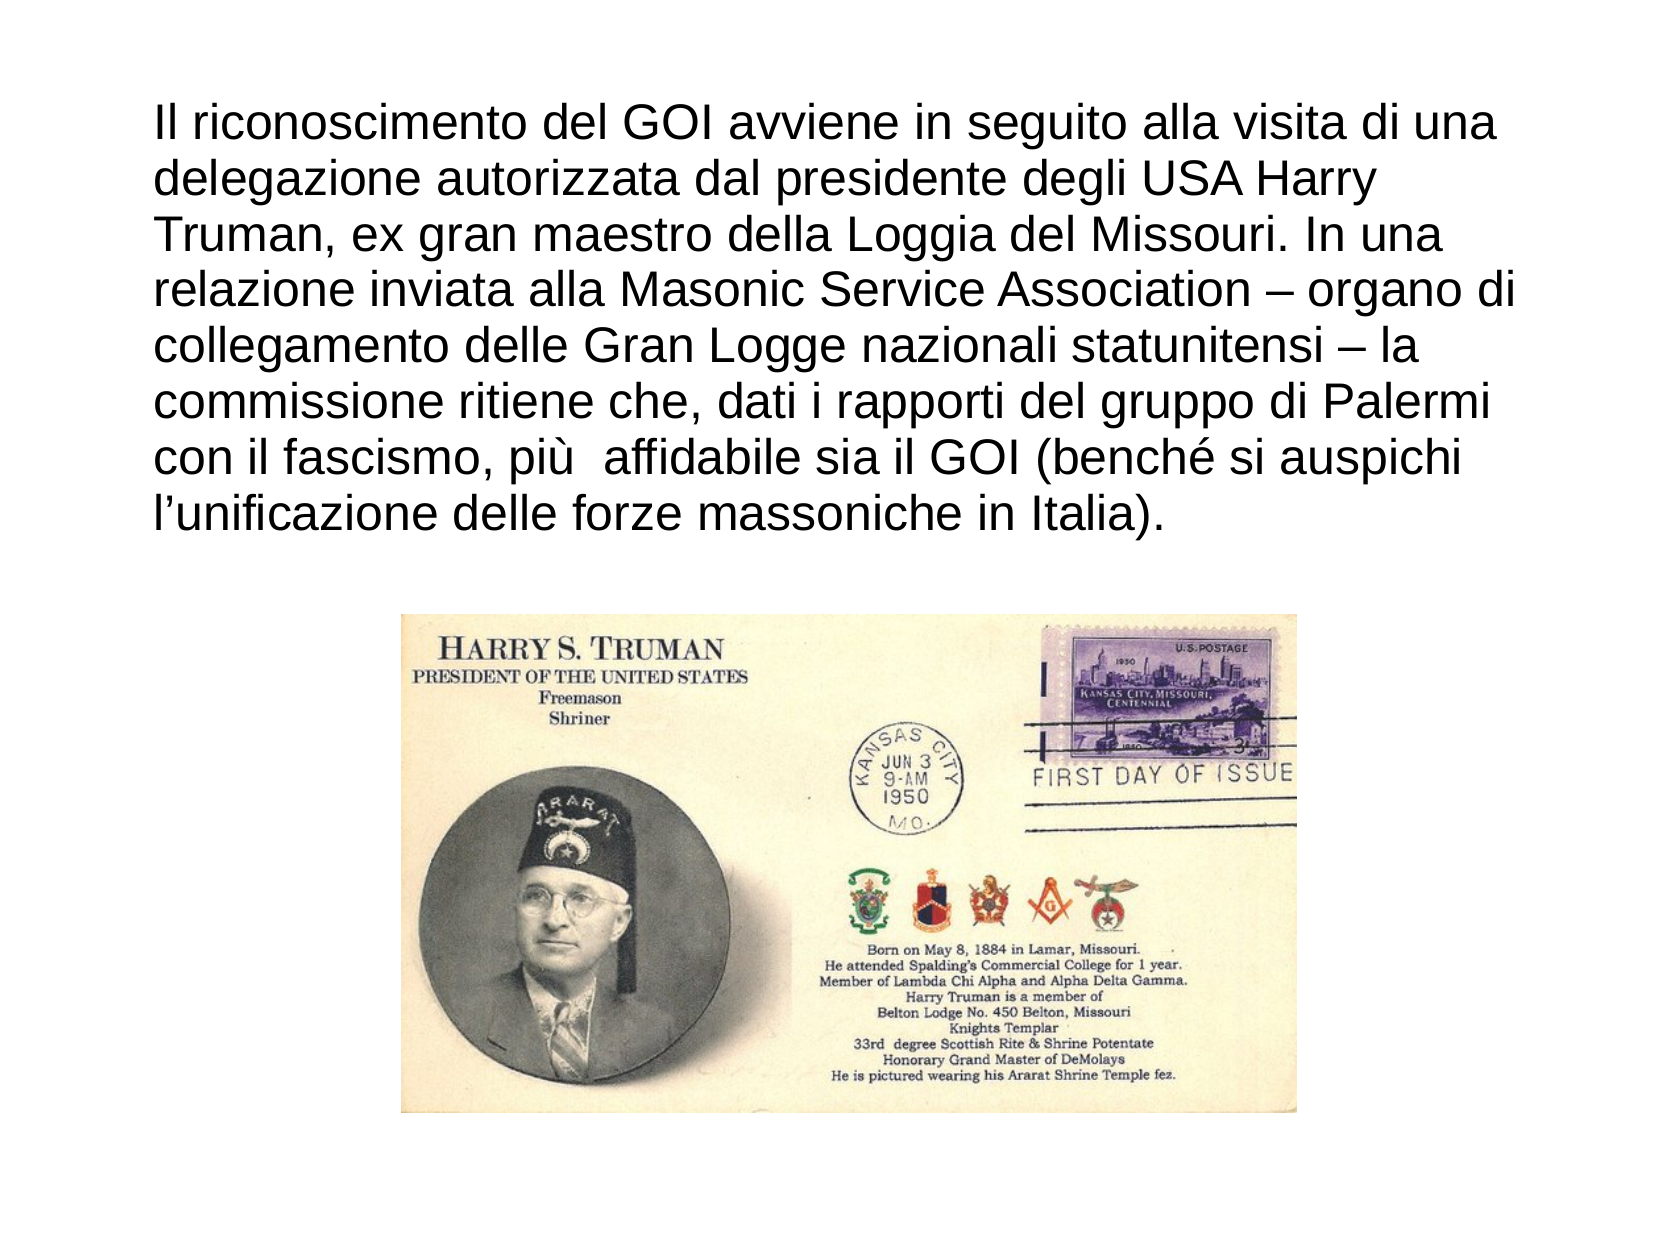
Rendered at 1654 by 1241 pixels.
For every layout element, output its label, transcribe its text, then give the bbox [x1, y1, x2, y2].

picture [401, 614, 1297, 1113]
list Il riconoscimento del GOI avviene in seguito alla visita di una delegazione autorizzata dal presidente degli USA Harry Truman, ex gran maestro della Loggia del Missouri. In una relazione inviata alla Masonic Service Association – organo di collegamento delle Gran Logge nazionali statunitensi – la commissione ritiene che, dati i rapporti del gruppo di Palermi con il fascismo, più affidabile sia il GOI (benché si auspichi l’unificazione delle forze massoniche in Italia). [82, 94, 1571, 1170]
